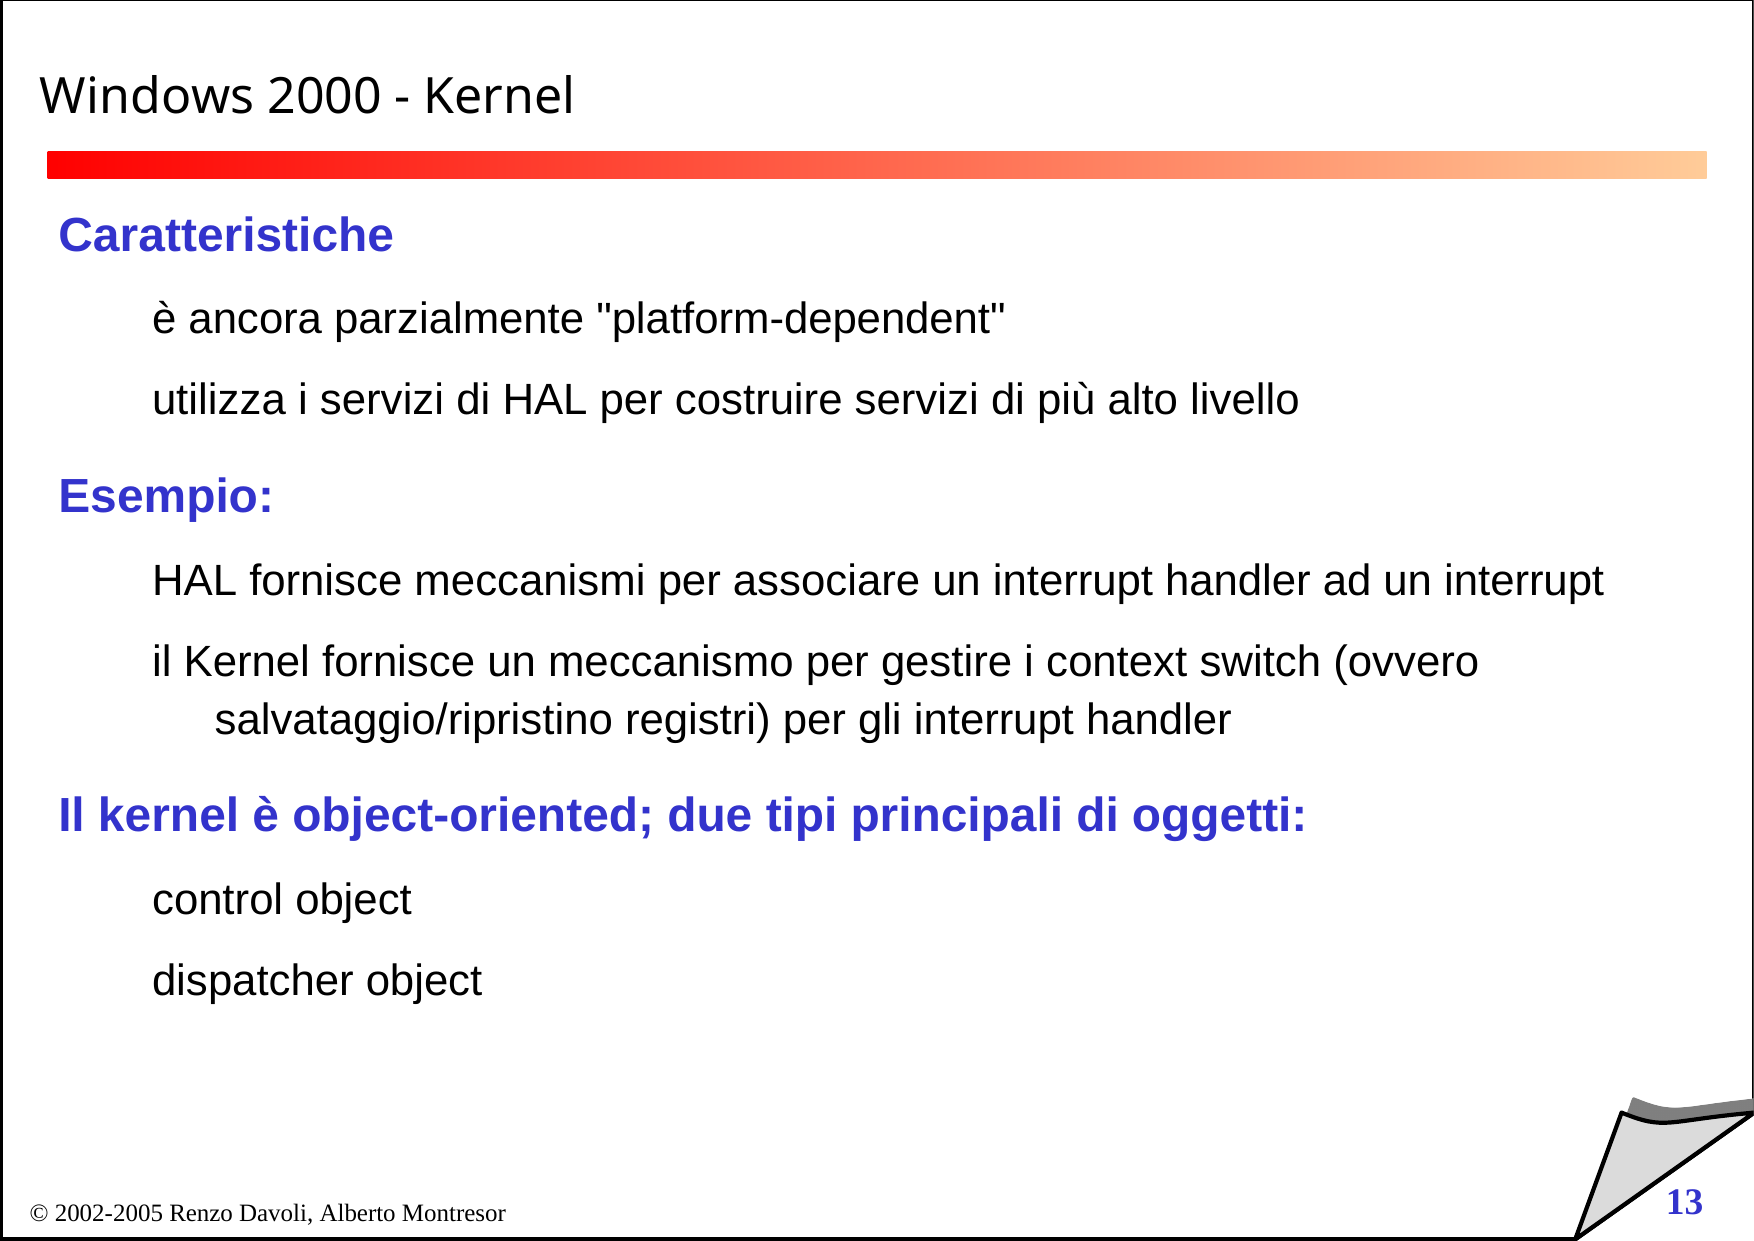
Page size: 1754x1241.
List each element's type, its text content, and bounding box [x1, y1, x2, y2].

list Caratteristiche è ancora parzialmente "platform-dependent" utilizza i servizi di HAL per costruire servizi di più alto livello Esempio: HAL fornisce meccanismi per associare un interrupt handler ad un interrupt il Kernel fornisce un meccanismo per gestire i context switch (ovvero salvataggio/ripristino registri) per gli interrupt handler Il kernel è object-oriented; due tipi principali di oggetti: control object dispatcher object [58, 206, 1695, 1151]
title Windows 2000 - Kernel [40, 49, 1713, 144]
